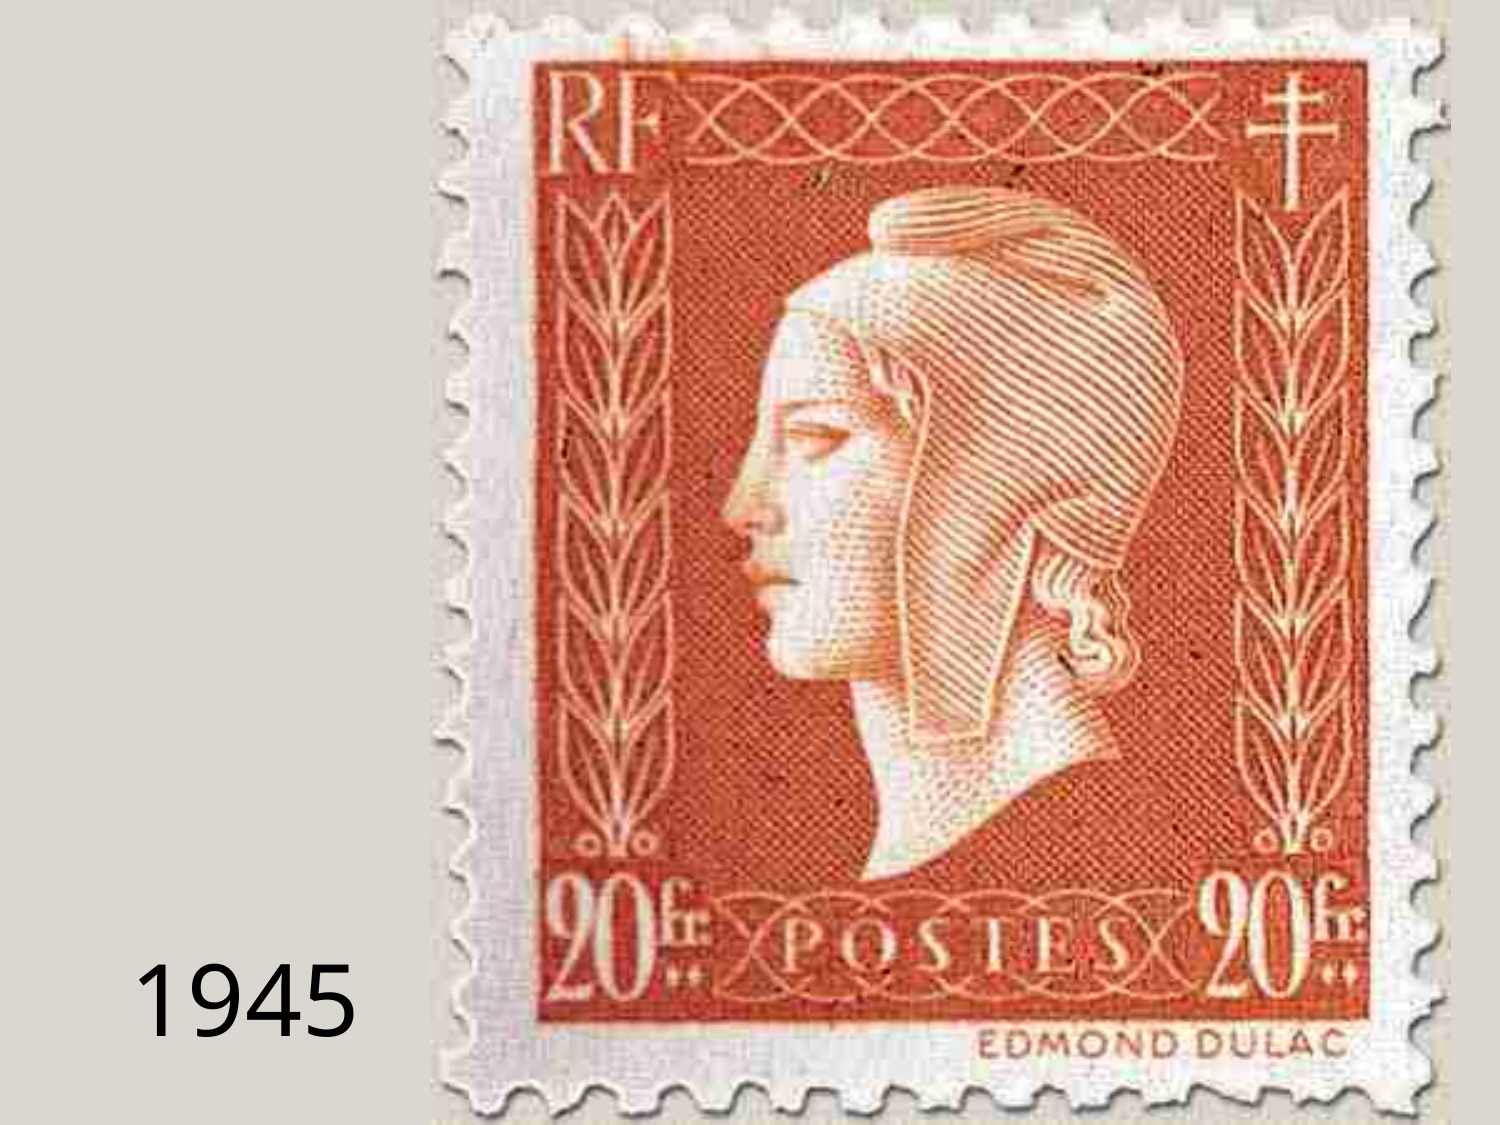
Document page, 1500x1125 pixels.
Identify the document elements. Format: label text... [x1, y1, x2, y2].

text_box 1945 [115, 928, 375, 1065]
picture [430, 0, 1451, 1125]
